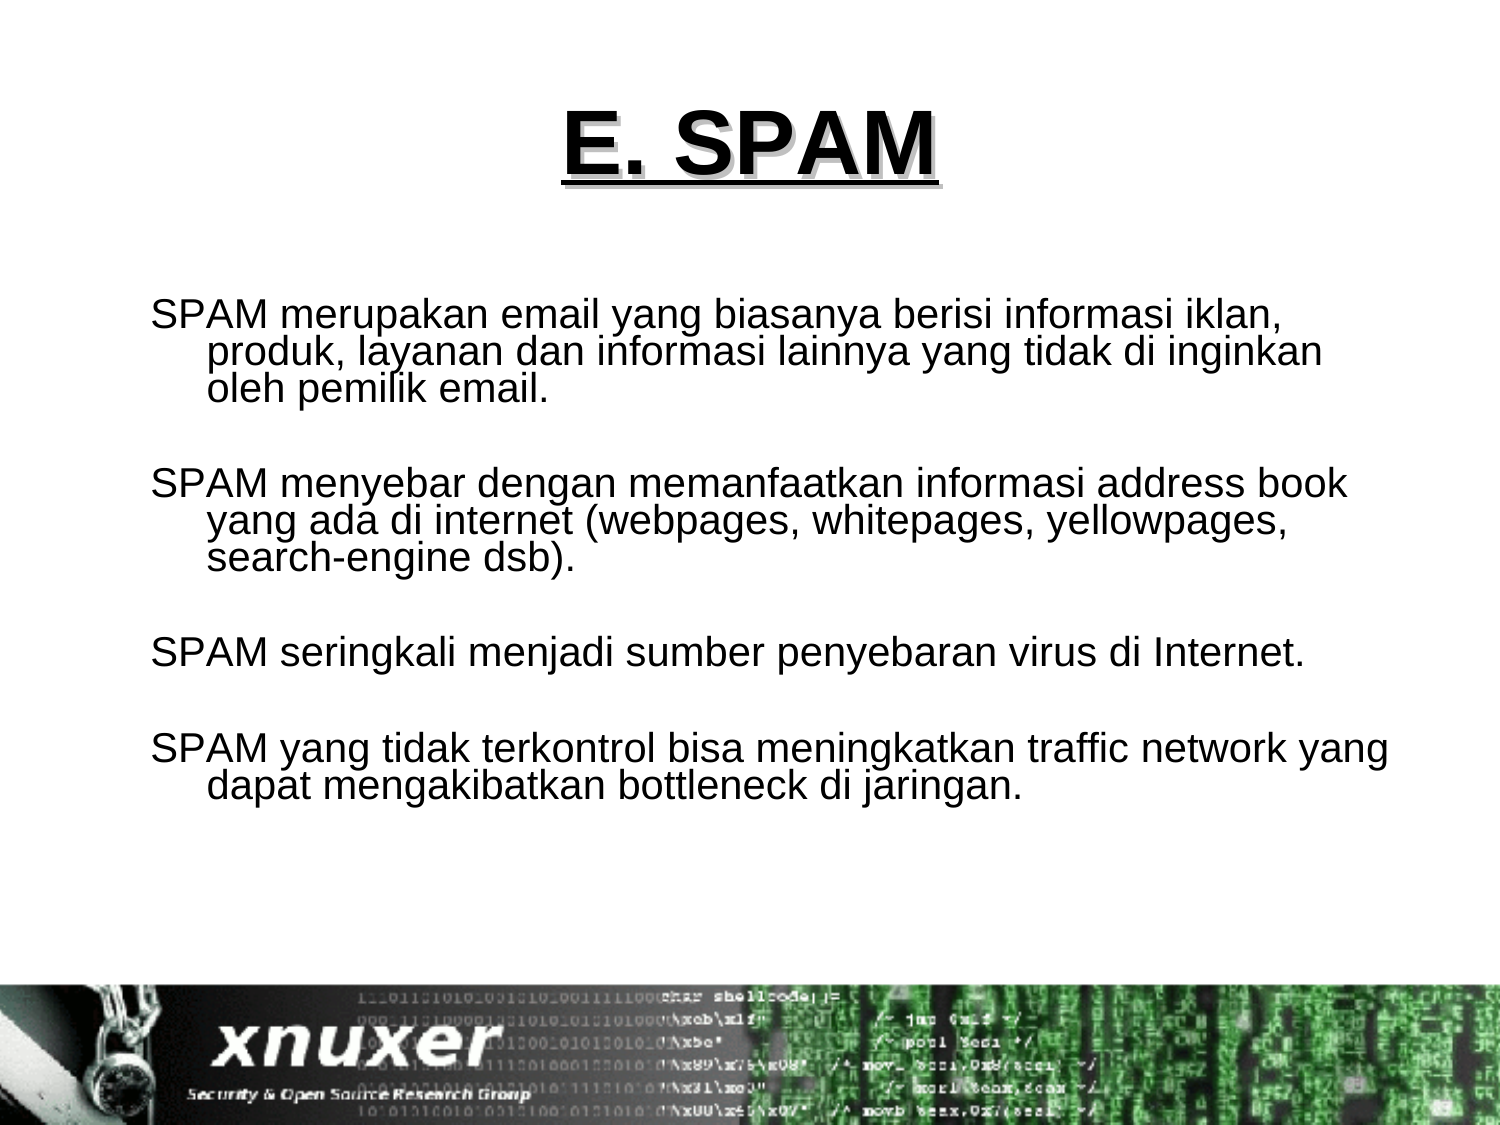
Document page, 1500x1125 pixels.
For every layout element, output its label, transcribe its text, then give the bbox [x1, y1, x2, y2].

list SPAM merupakan email yang biasanya berisi informasi iklan, produk, layanan dan informasi lainnya yang tidak di inginkan oleh pemilik email. SPAM menyebar dengan memanfaatkan informasi address book yang ada di internet (webpages, whitepages, yellowpages, search-engine dsb). SPAM seringkali menjadi sumber penyebaran virus di Internet. SPAM yang tidak terkontrol bisa meningkatkan traffic network yang dapat mengakibatkan bottleneck di jaringan. [135, 290, 1412, 951]
picture [0, 0, 1500, 1125]
title E. SPAM [75, 74, 1426, 212]
